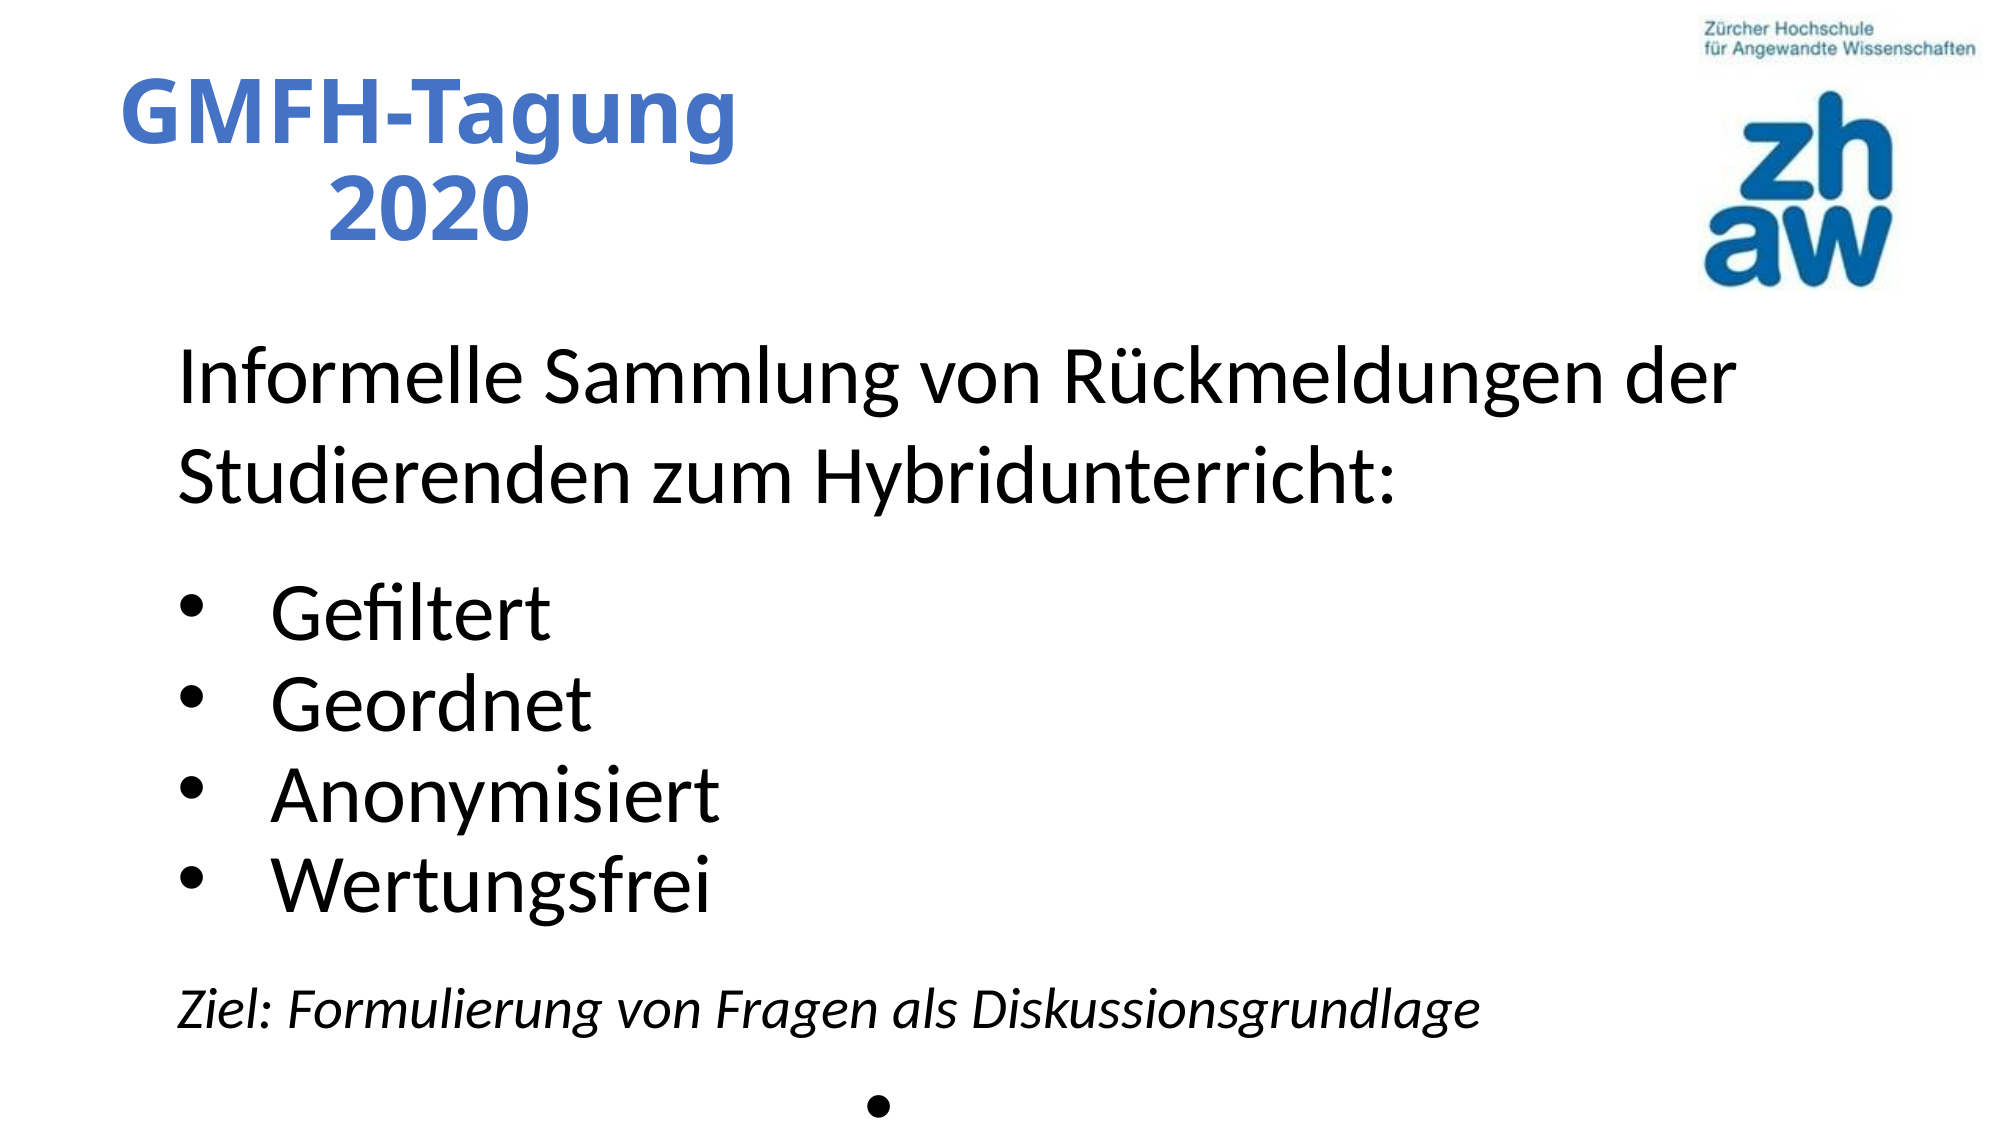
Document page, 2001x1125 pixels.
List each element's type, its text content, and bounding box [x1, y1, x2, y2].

picture [1698, 14, 1982, 295]
title GMFH-Tagung 2020 [56, 58, 803, 170]
subtitle Informelle Sammlung von Rückmeldungen der Studierenden zum Hybridunterricht: Gefiltert Geordnet Anonymisiert Wertungsfrei Ziel: Formulierung von Fragen als Diskussionsgrundlage [114, 312, 1804, 1067]
